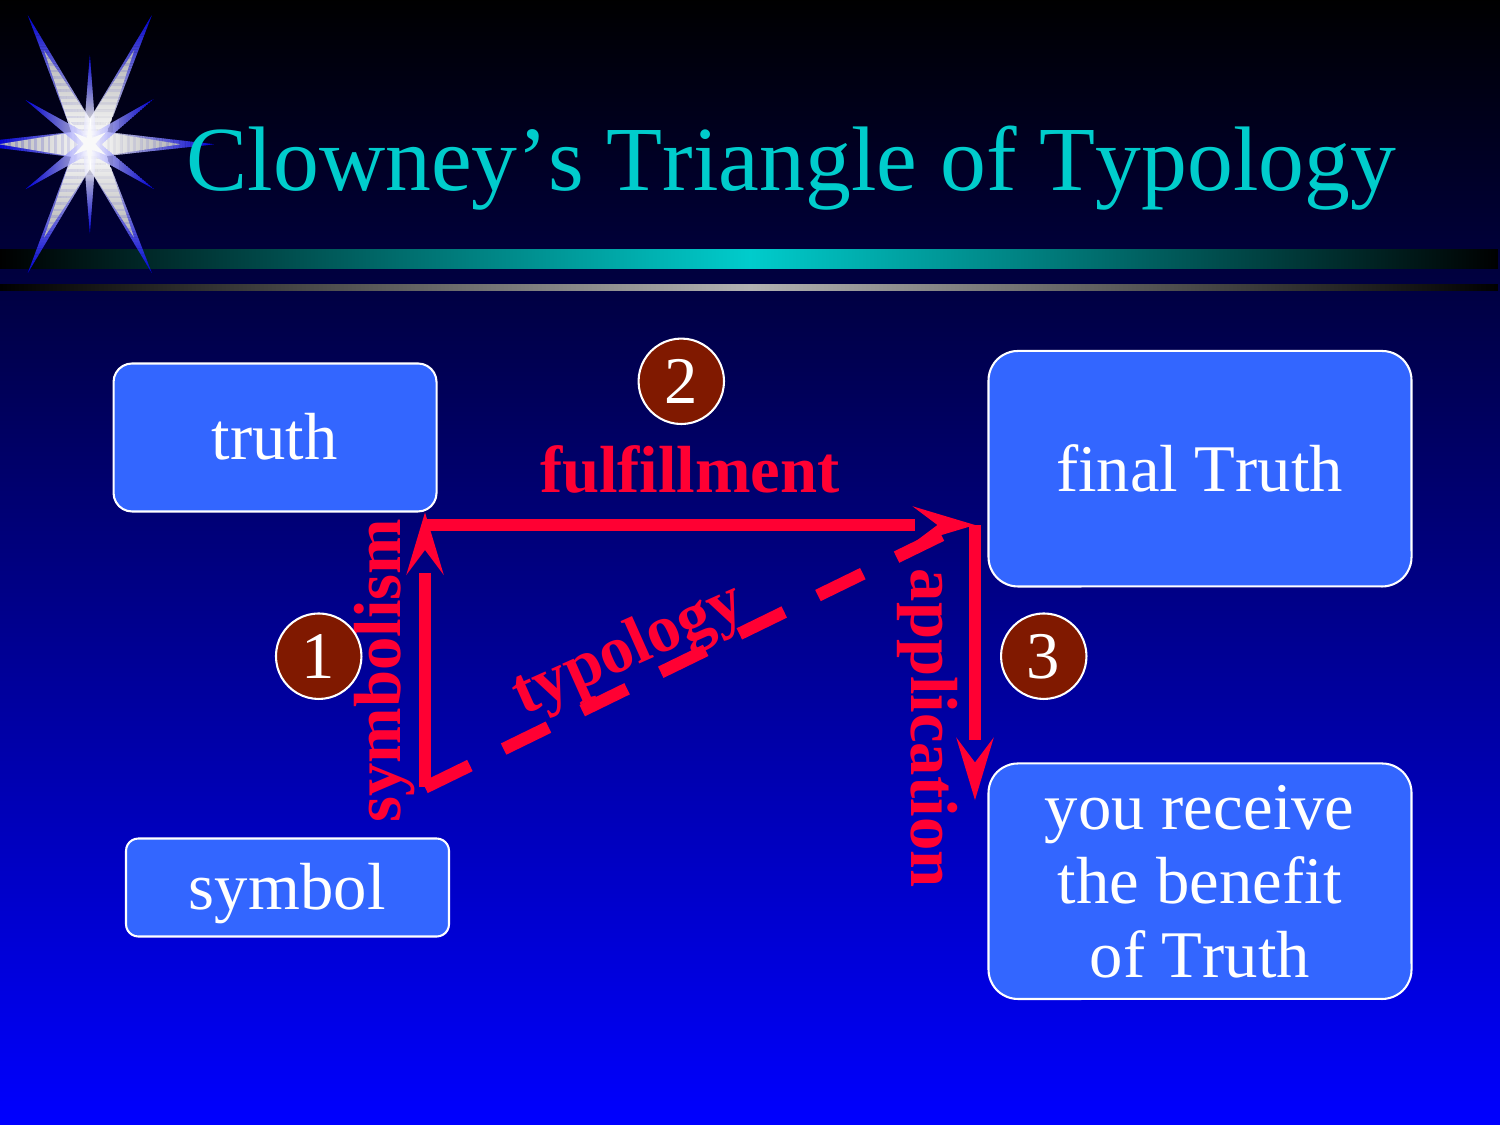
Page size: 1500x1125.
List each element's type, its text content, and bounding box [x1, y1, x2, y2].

text_box you receive the benefit of Truth [988, 763, 1412, 999]
text_box final Truth [988, 350, 1412, 587]
text_box truth [113, 363, 437, 512]
text_box symbol [126, 838, 449, 937]
text_box 1 [275, 613, 362, 699]
text_box 3 [1001, 613, 1087, 699]
text_box 2 [638, 338, 725, 425]
text_box fulfillment [525, 424, 913, 515]
text_box application [889, 553, 979, 942]
text_box typology [482, 522, 828, 742]
text_box symbolism [333, 491, 423, 838]
title Clowney’s Triangle of Typology [171, 65, 1447, 254]
